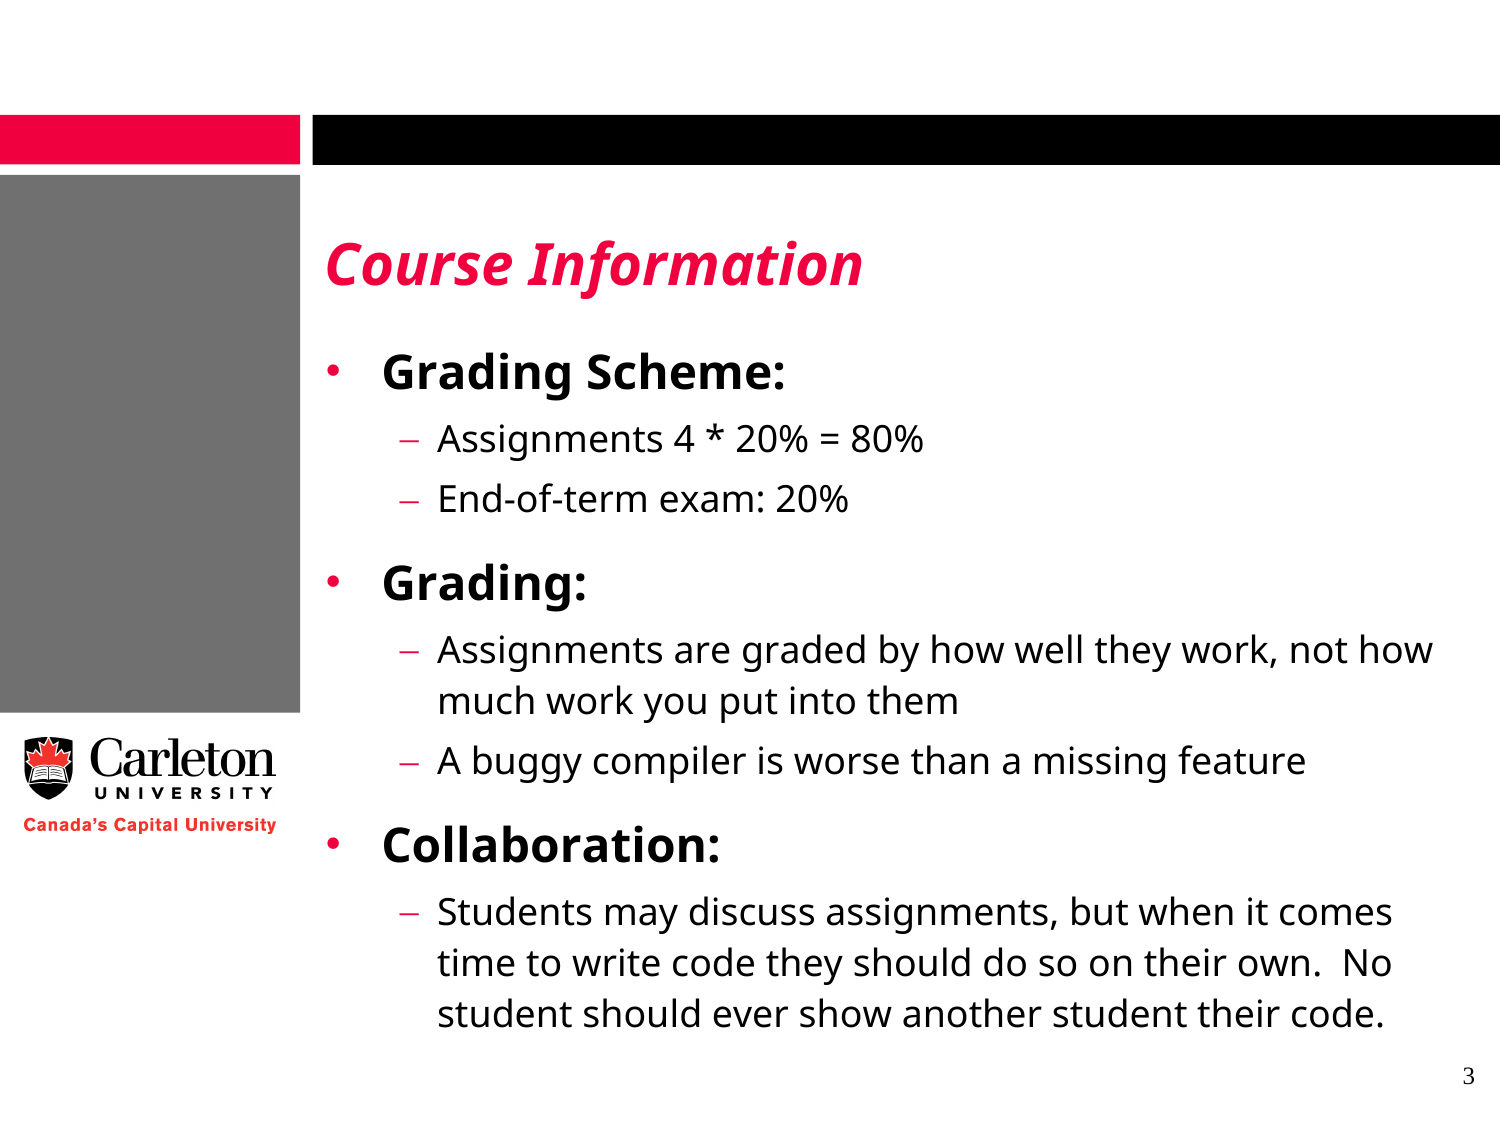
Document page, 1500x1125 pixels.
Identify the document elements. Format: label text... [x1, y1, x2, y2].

title Course Information [324, 187, 1450, 324]
list Grading Scheme: Assignments 4 * 20% = 80% End-of-term exam: 20% Grading: Assignments are graded by how well they work, not how much work you put into them A buggy compiler is worse than a missing feature Collaboration: Students may discuss assignments, but when it comes time to write code they should do so on their own. No student should ever show another student their code. [324, 324, 1450, 1068]
picture [24, 737, 276, 834]
